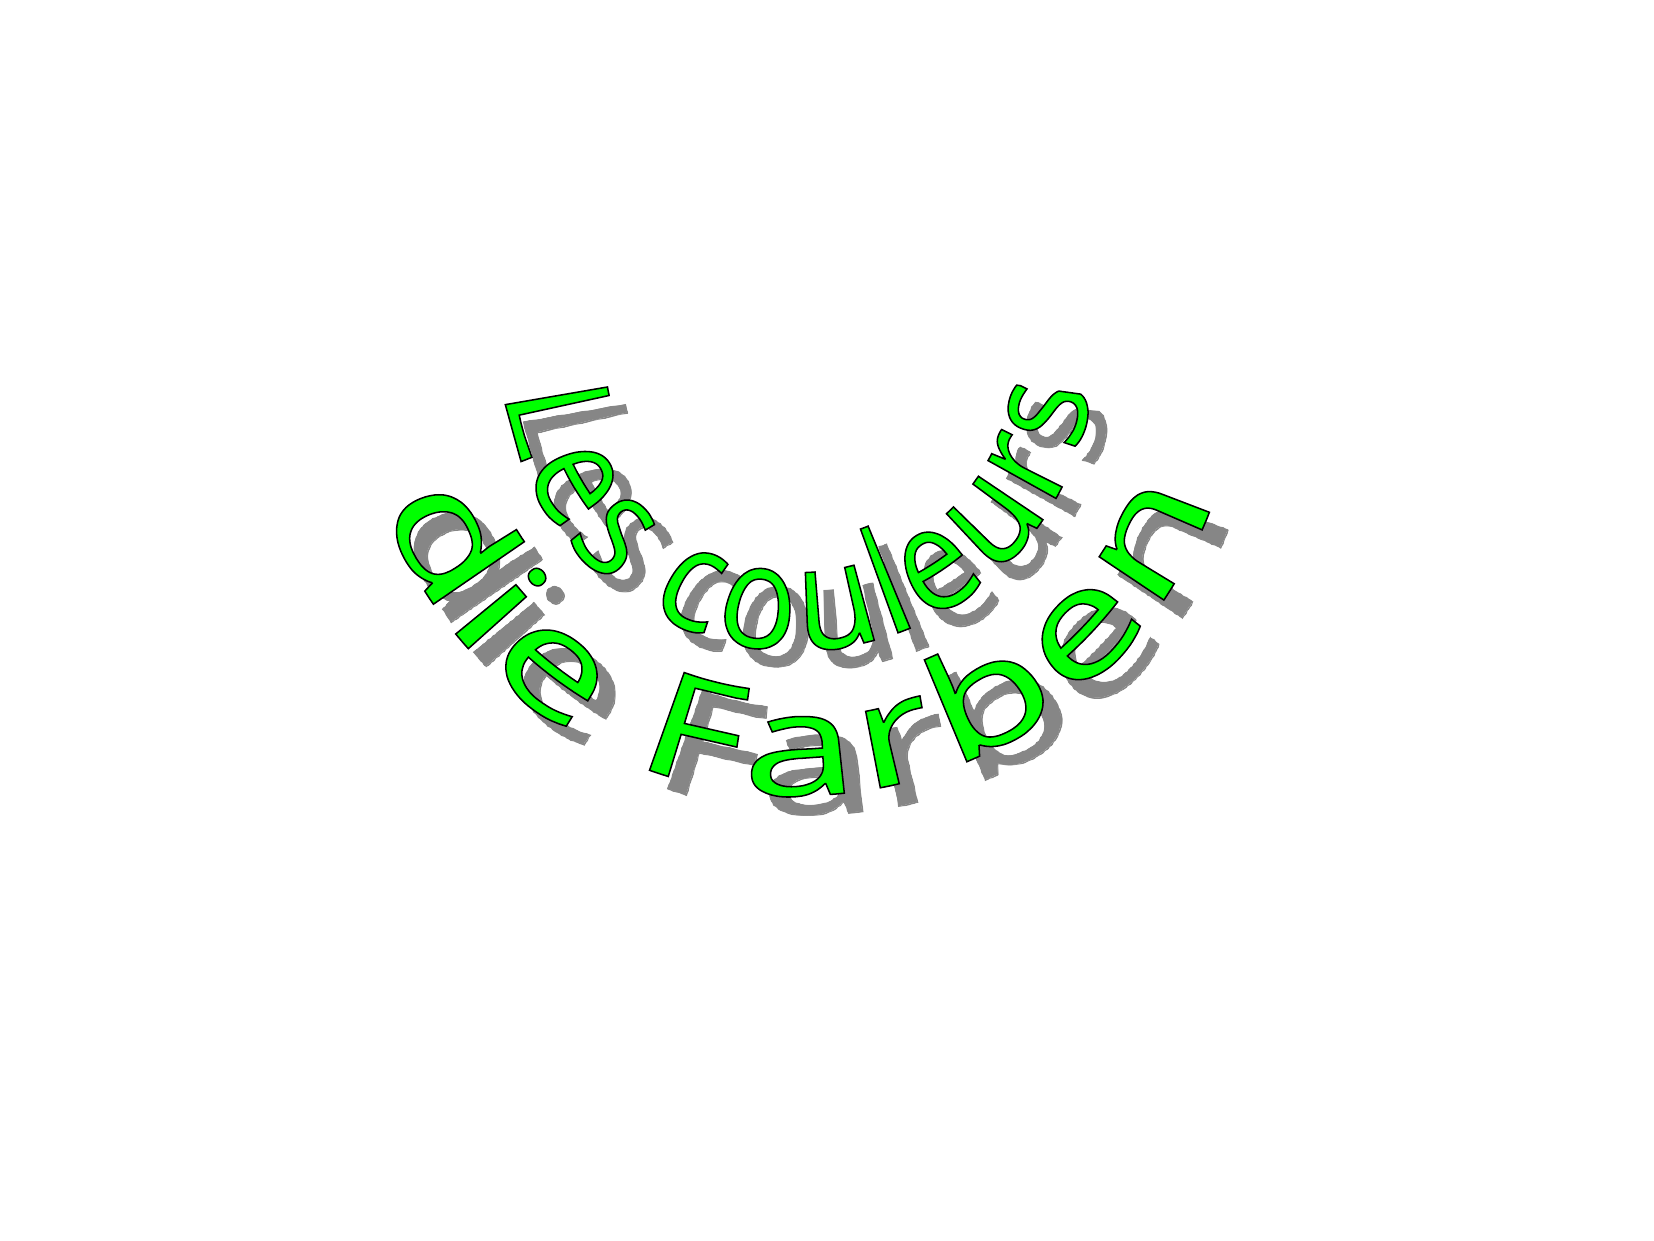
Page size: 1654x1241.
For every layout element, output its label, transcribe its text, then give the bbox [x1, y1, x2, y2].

text_box Les couleurs die Farben [1008, 385, 1089, 447]
text_box Les couleurs die Farben [505, 386, 610, 462]
text_box Les couleurs die Farben [805, 565, 875, 650]
text_box Les couleurs die Farben [649, 672, 750, 777]
text_box Les couleurs die Farben [860, 526, 911, 633]
text_box Les couleurs die Farben [751, 716, 845, 798]
text_box Les couleurs die Farben [663, 552, 728, 633]
text_box Les couleurs die Farben [1042, 589, 1141, 680]
text_box Les couleurs die Farben [455, 584, 527, 649]
text_box Les couleurs die Farben [924, 654, 1044, 762]
text_box Les couleurs die Farben [865, 695, 922, 788]
text_box Les couleurs die Farben [1099, 491, 1210, 601]
text_box Les couleurs die Farben [724, 568, 790, 650]
text_box Les couleurs die Farben [536, 451, 613, 526]
text_box Les couleurs die Farben [988, 429, 1063, 499]
text_box Les couleurs die Farben [571, 500, 655, 574]
text_box Les couleurs die Farben [396, 494, 525, 605]
text_box Les couleurs die Farben [946, 476, 1043, 562]
text_box Les couleurs die Farben [904, 532, 981, 609]
text_box Les couleurs die Farben [505, 630, 598, 727]
